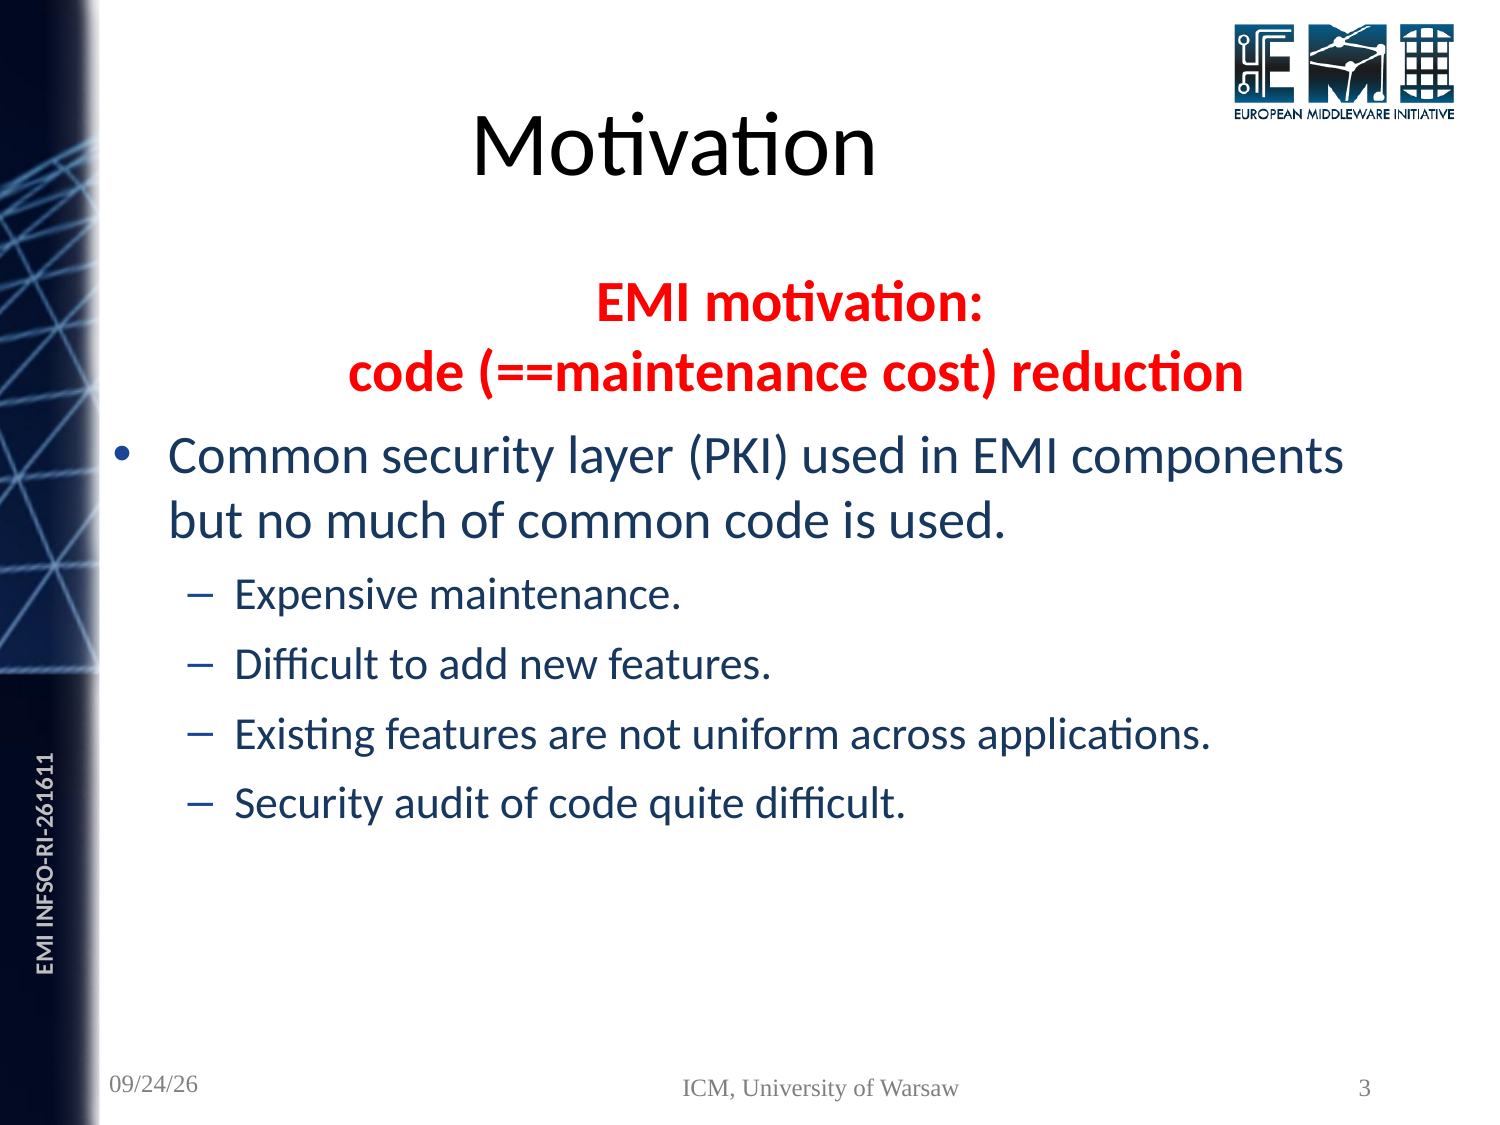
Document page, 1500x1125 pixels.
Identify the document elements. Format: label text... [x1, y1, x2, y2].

title Motivation [112, 44, 1238, 233]
picture [0, 0, 111, 1125]
list EMI motivation: code (==maintenance cost) reduction Common security layer (PKI) used in EMI components but no much of common code is used. Expensive maintenance. Difficult to add new features. Existing features are not uniform across applications. Security audit of code quite difficult. [112, 263, 1425, 1006]
picture [1185, 8, 1500, 140]
